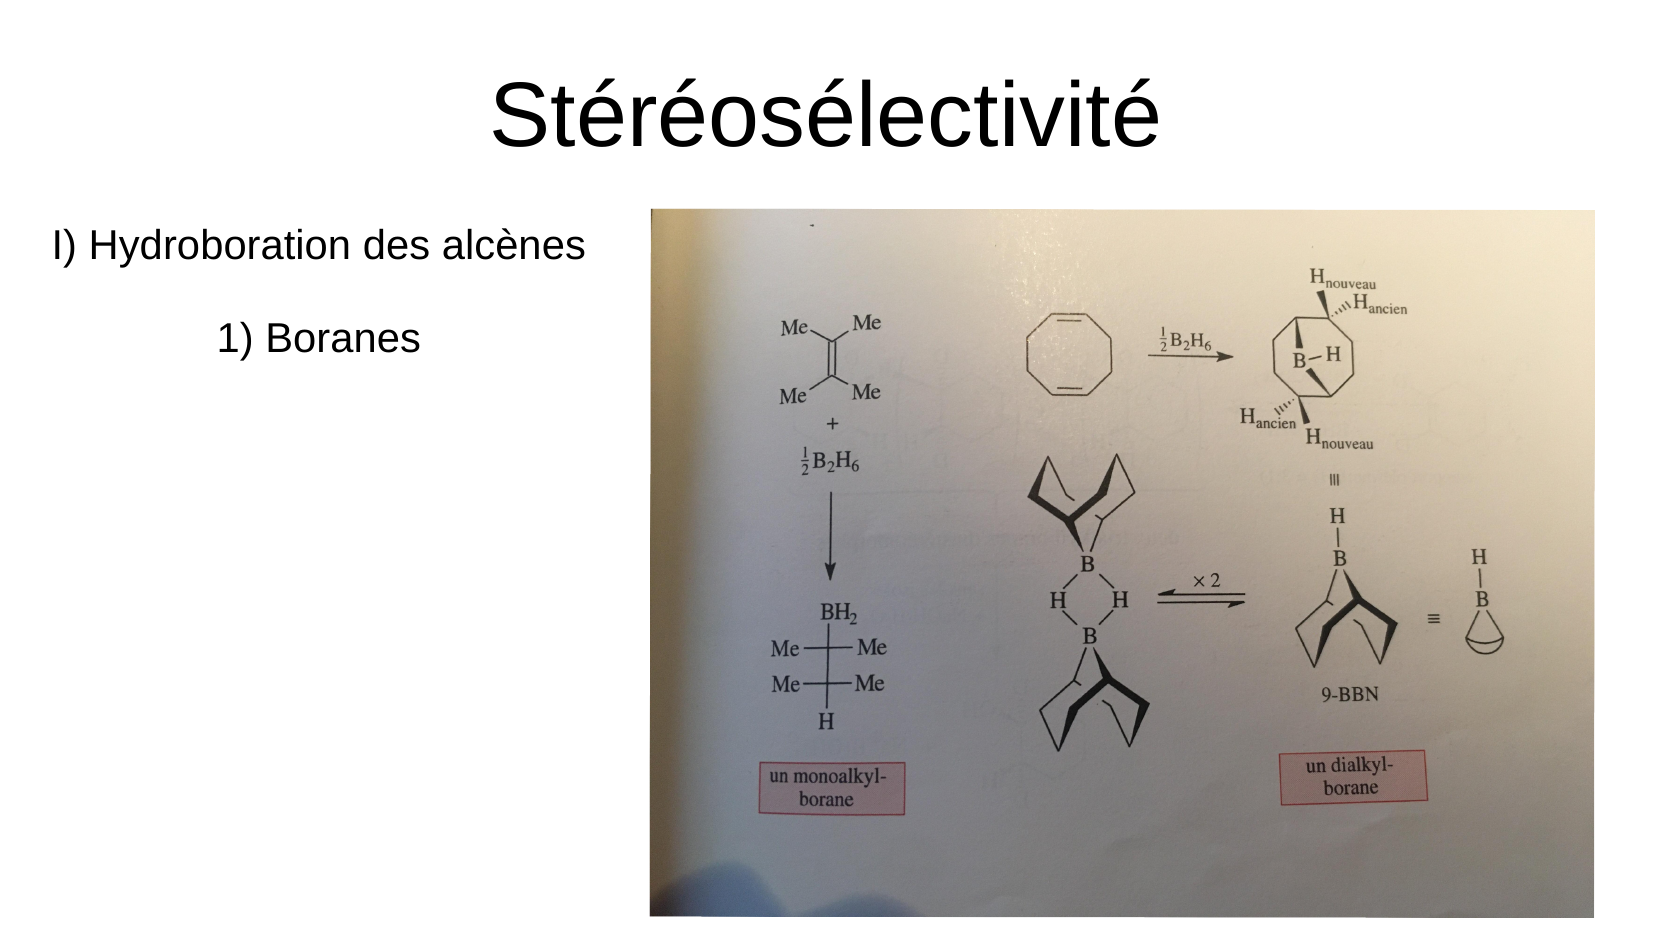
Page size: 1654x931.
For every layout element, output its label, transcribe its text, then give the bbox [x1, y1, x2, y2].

title Stéréosélectivité [82, 37, 1571, 193]
text_box I) Hydroboration des alcènes 1) Boranes [11, 198, 626, 756]
picture [649, 208, 1595, 918]
